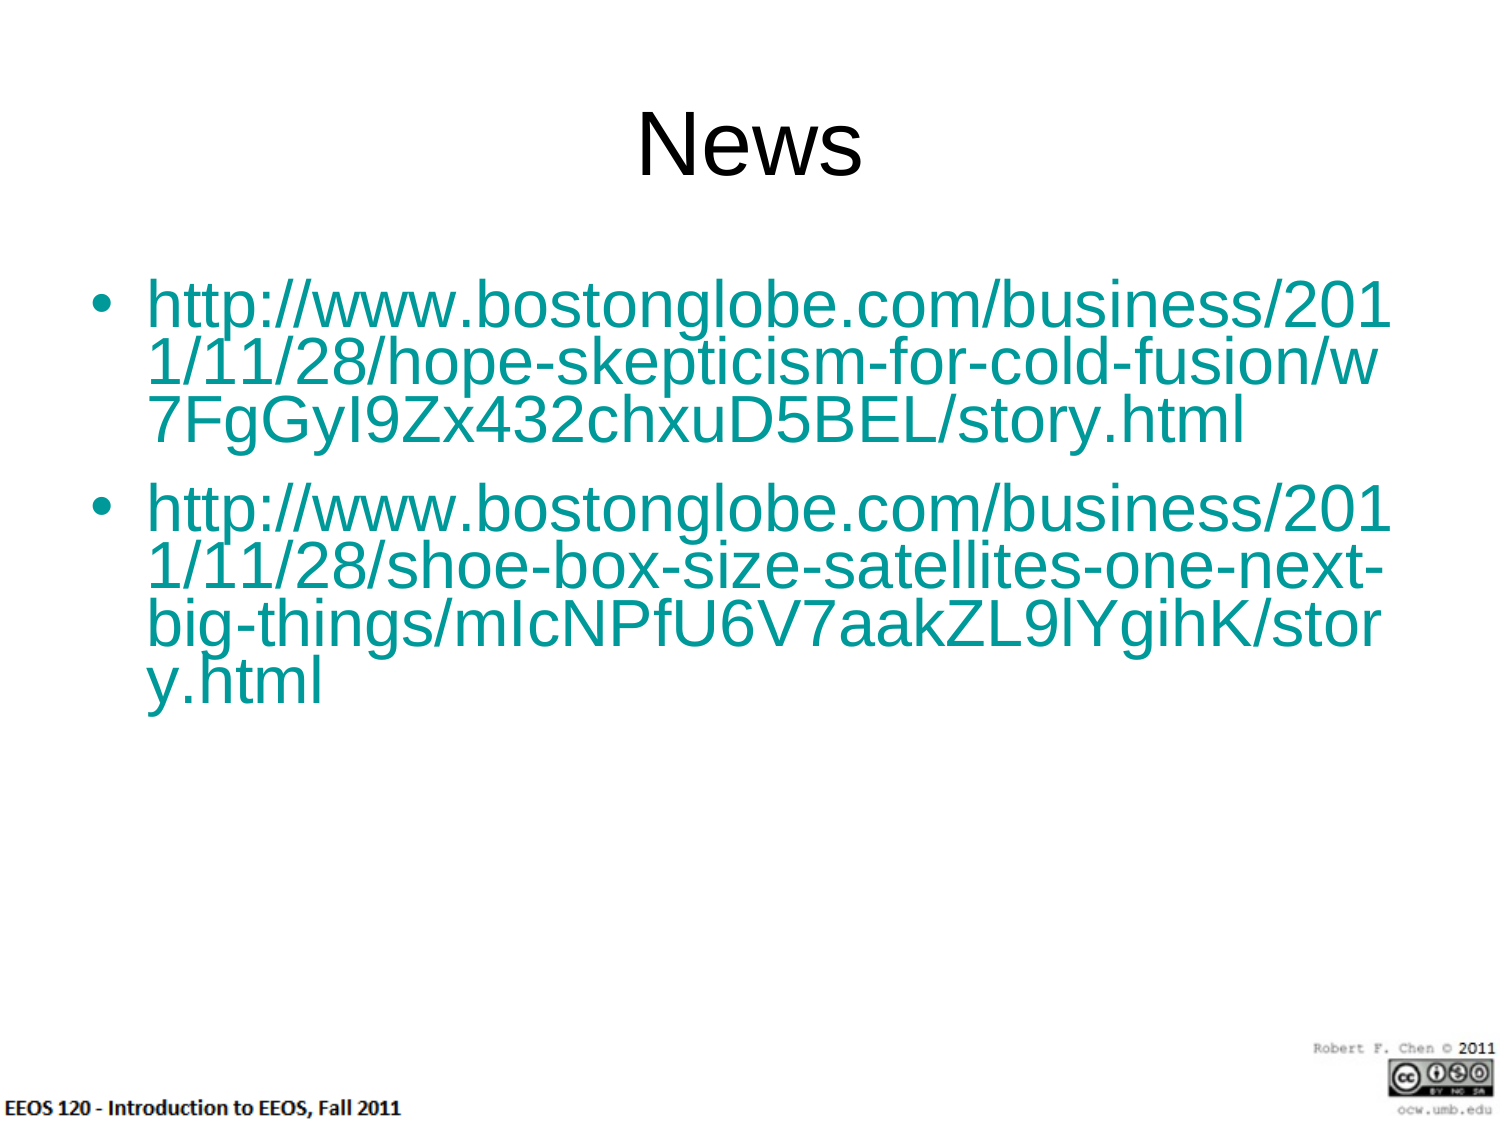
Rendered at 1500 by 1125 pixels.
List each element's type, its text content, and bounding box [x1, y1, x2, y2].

picture [1306, 1032, 1500, 1125]
list http://www.bostonglobe.com/business/2011/11/28/hope-skepticism-for-cold-fusion/w7FgGyI9Zx432chxuD5BEL/story.html http://www.bostonglobe.com/business/2011/11/28/shoe-box-size-satellites-one-next-big-things/mIcNPfU6V7aakZL9lYgihK/story.html [75, 262, 1426, 1006]
picture [0, 1090, 406, 1125]
title News [75, 45, 1426, 233]
